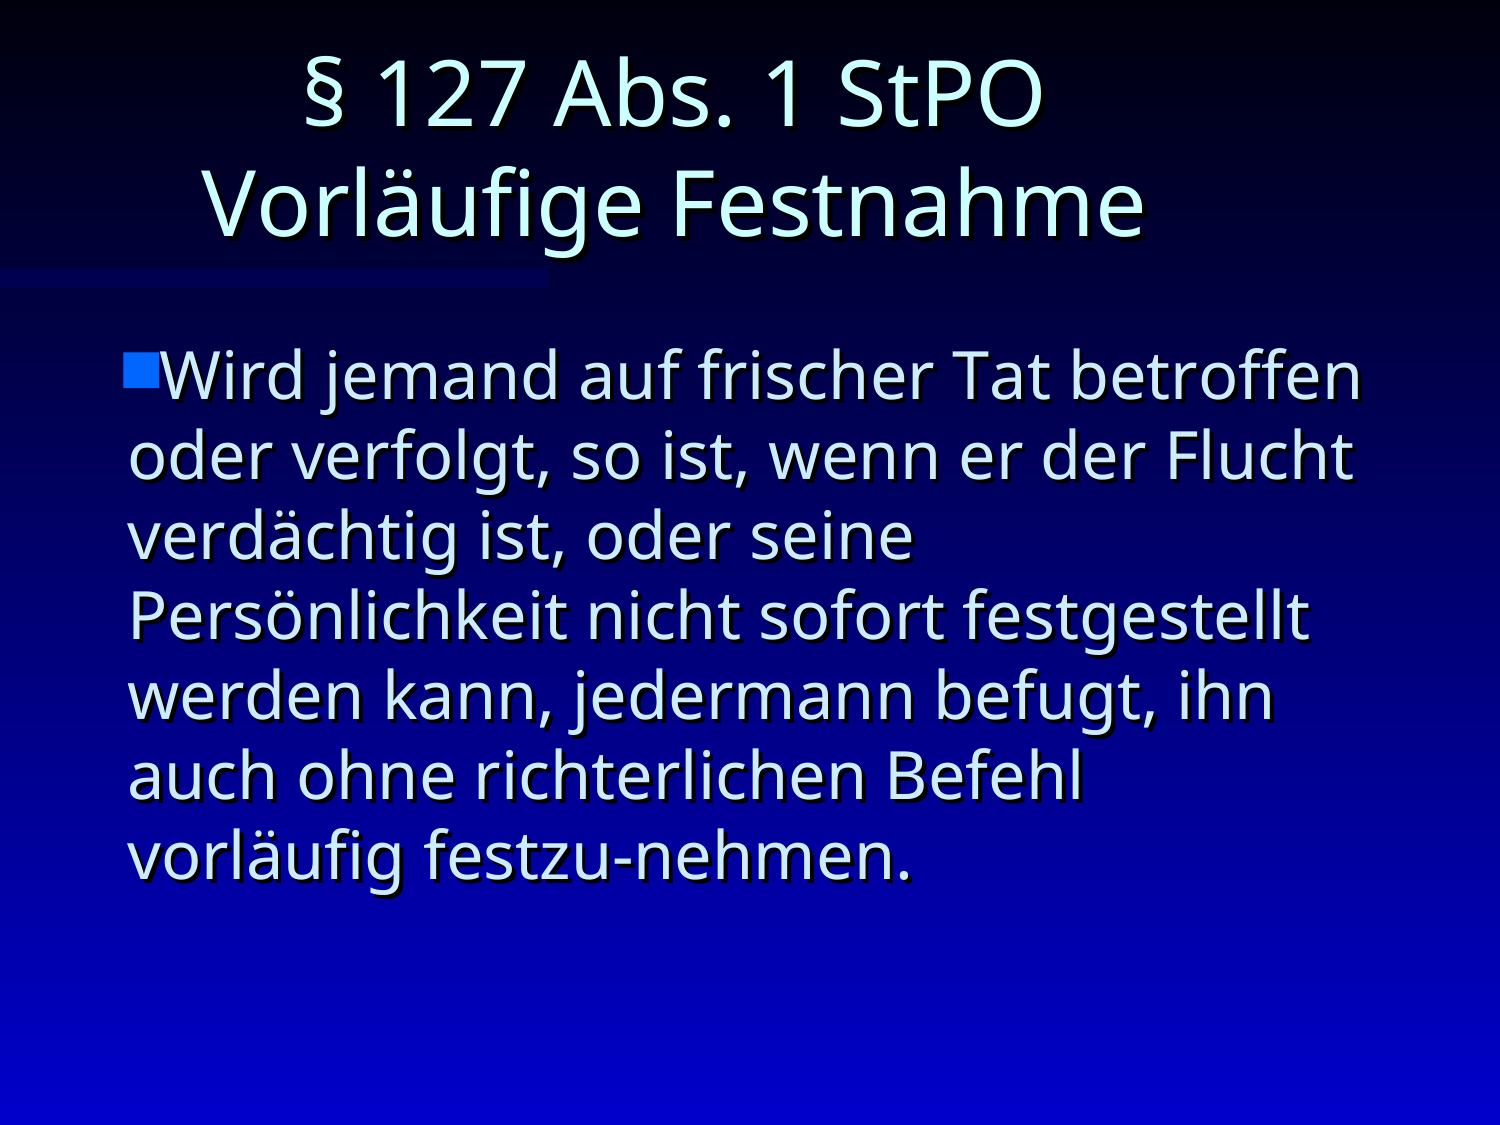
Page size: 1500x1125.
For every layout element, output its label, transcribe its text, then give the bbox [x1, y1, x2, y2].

list Wird jemand auf frischer Tat betroffen oder verfolgt, so ist, wenn er der Flucht verdächtig ist, oder seine Persönlichkeit nicht sofort festgestellt werden kann, jedermann befugt, ihn auch ohne richterlichen Befehl vorläufig festzu-nehmen. [112, 324, 1388, 1001]
title § 127 Abs. 1 StPO Vorläufige Festnahme [37, 27, 1313, 263]
